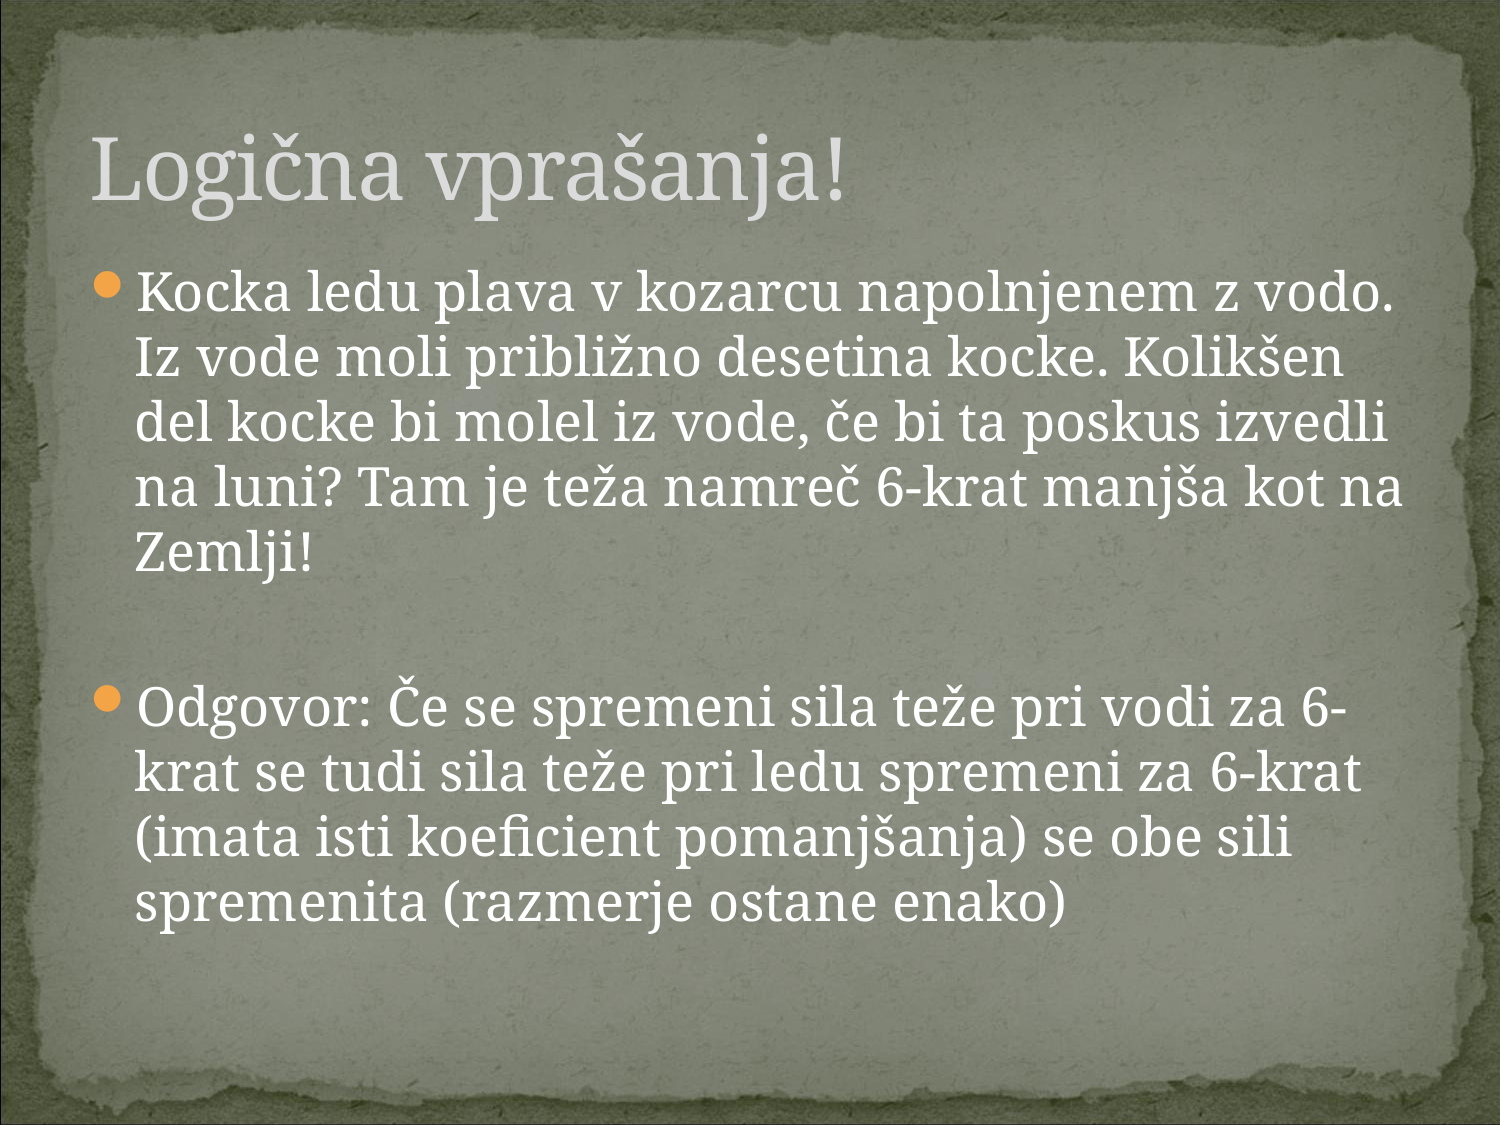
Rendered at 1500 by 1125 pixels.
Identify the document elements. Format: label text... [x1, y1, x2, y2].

list Kocka ledu plava v kozarcu napolnjenem z vodo. Iz vode moli približno desetina kocke. Kolikšen del kocke bi molel iz vode, če bi ta poskus izvedli na luni? Tam je teža namreč 6-krat manjša kot na Zemlji! Odgovor: Če se spremeni sila teže pri vodi za 6-krat se tudi sila teže pri ledu spremeni za 6-krat (imata isti koeficient pomanjšanja) se obe sili spremenita (razmerje ostane enako) [75, 249, 1425, 1000]
title Logična vprašanja! [75, 24, 1425, 225]
picture [0, 0, 1500, 1125]
